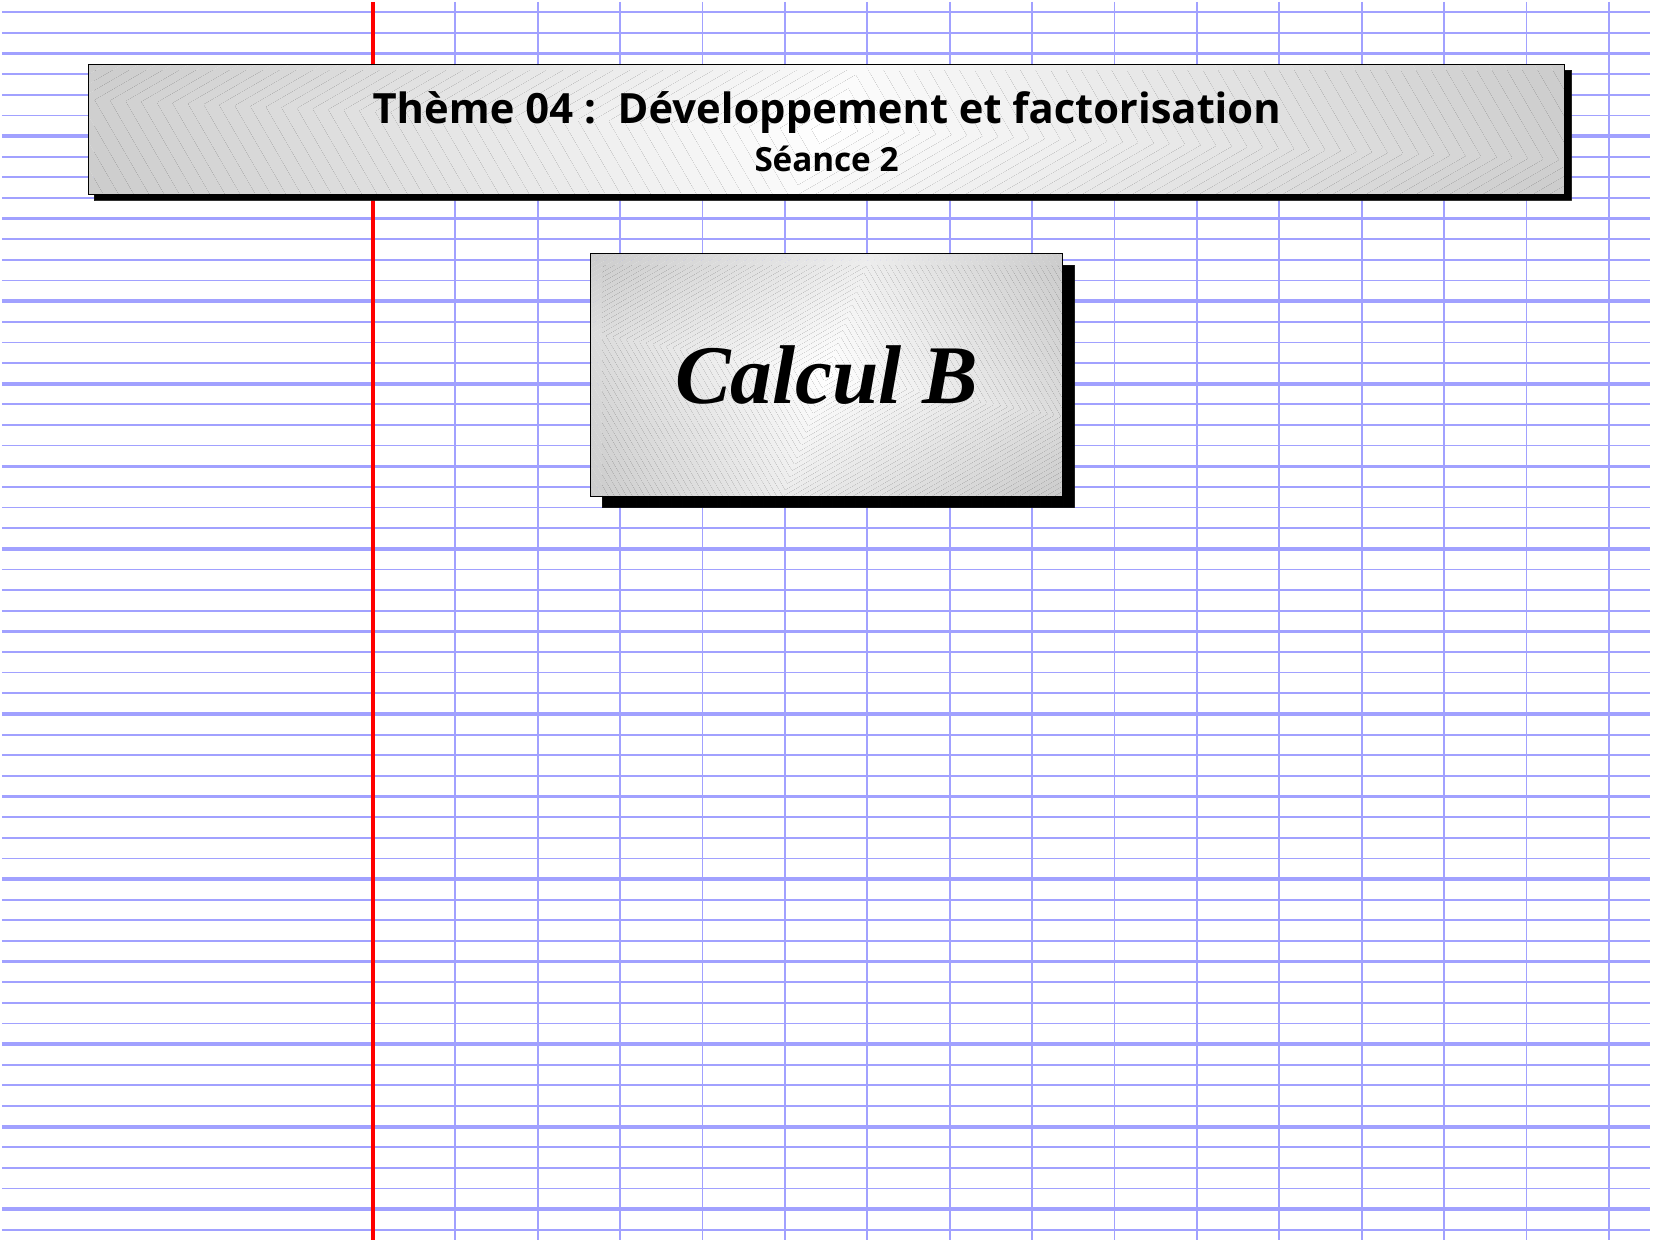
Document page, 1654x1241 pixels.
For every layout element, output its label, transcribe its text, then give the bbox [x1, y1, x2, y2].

picture [0, 0, 1654, 1241]
text_box Thème 04 : Développement et factorisation Séance 2 [88, 64, 1565, 195]
text_box Calcul B [590, 253, 1063, 497]
